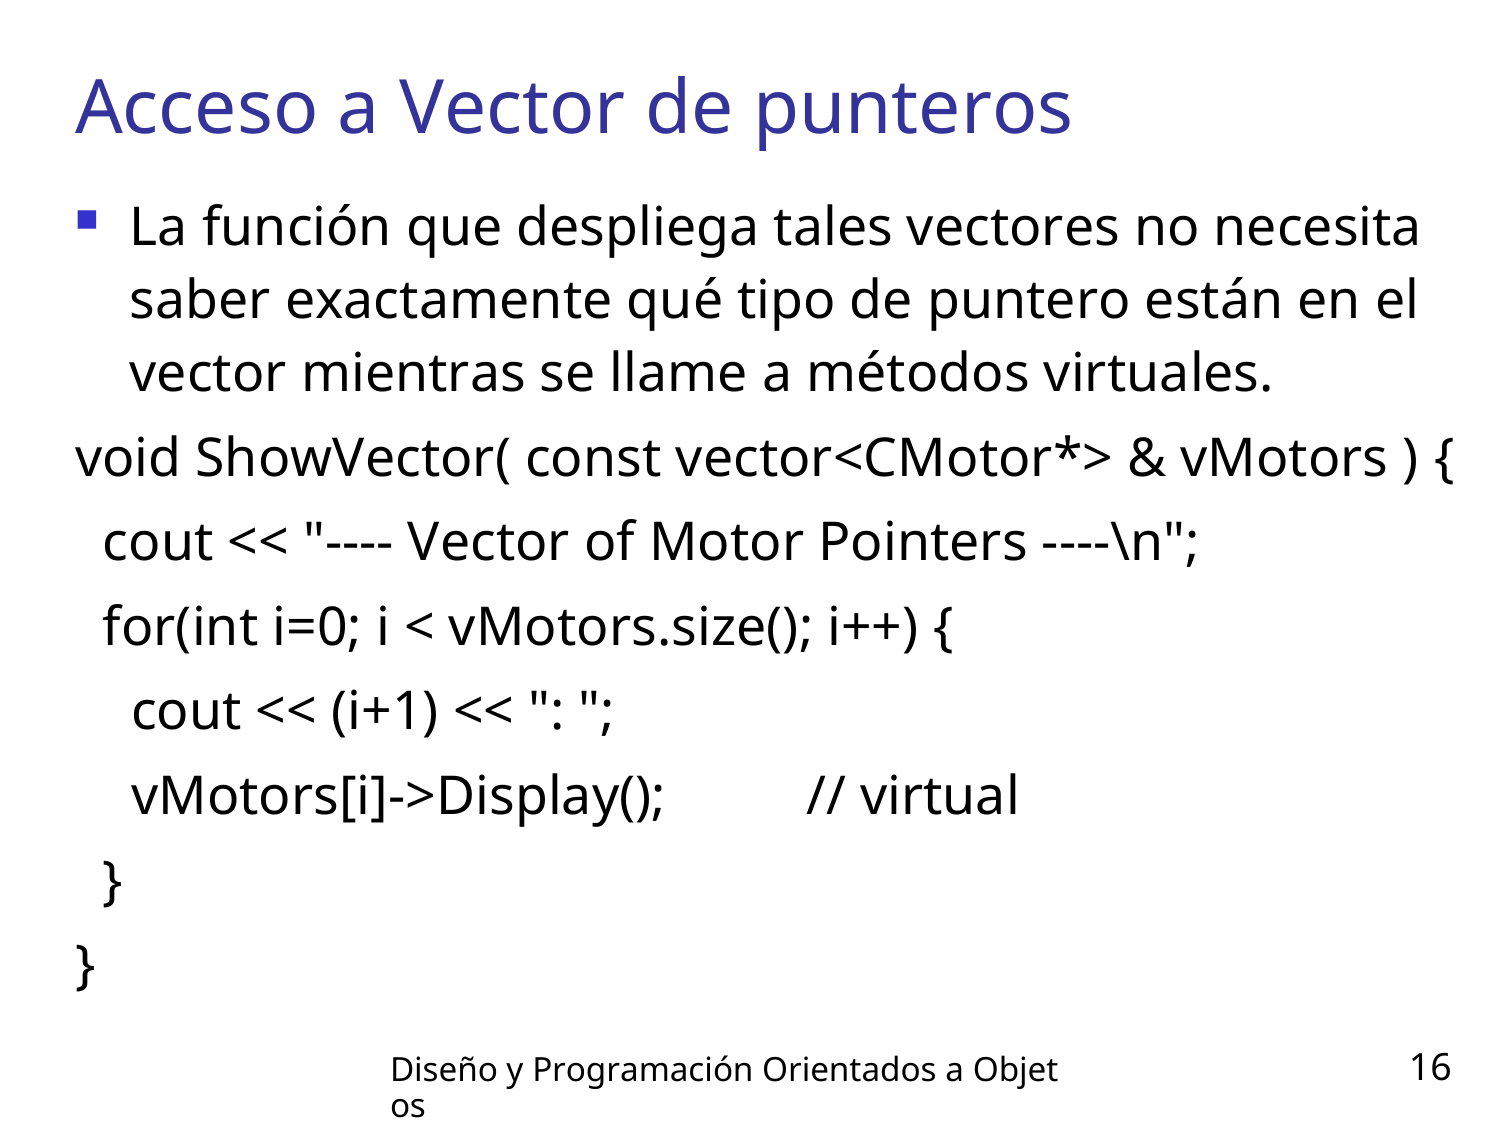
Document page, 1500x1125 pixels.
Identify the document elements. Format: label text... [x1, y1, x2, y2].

title Acceso a Vector de punteros [75, 18, 1466, 181]
list La función que despliega tales vectores no necesita saber exactamente qué tipo de puntero están en el vector mientras se llame a métodos virtuales. void ShowVector( const vector<CMotor*> & vMotors )‏ { cout << "---- Vector of Motor Pointers ----\n"; for(int i=0; i < vMotors.size(); i++)‏ { cout << (i+1) << ": "; vMotors[i]->Display(); // virtual } } [75, 187, 1462, 1013]
